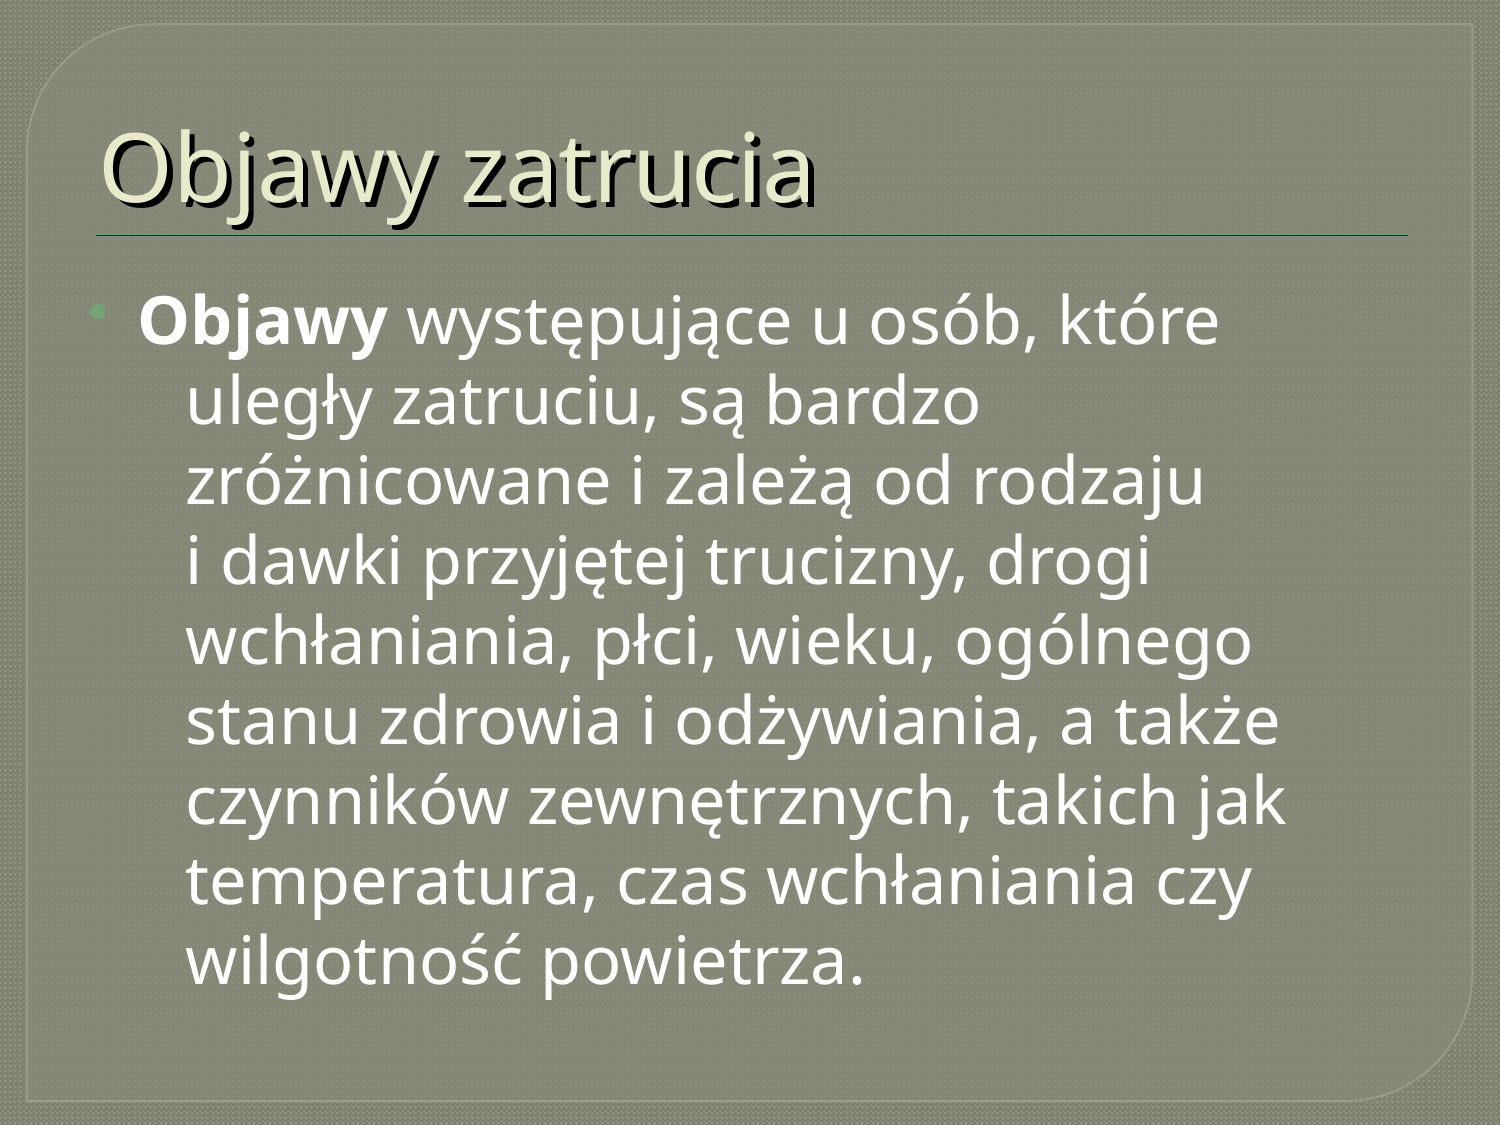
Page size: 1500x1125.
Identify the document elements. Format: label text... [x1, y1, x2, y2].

title Objawy zatrucia [75, 41, 1426, 230]
list Objawy występujące u osób, które uległy zatruciu, są bardzo zróżnicowane i zależą od rodzaju i dawki przyjętej trucizny, drogi wchłaniania, płci, wieku, ogólnego stanu zdrowia i odżywiania, a także czynników zewnętrznych, takich jak temperatura, czas wchłaniania czy wilgotność powietrza. [75, 270, 1426, 1013]
